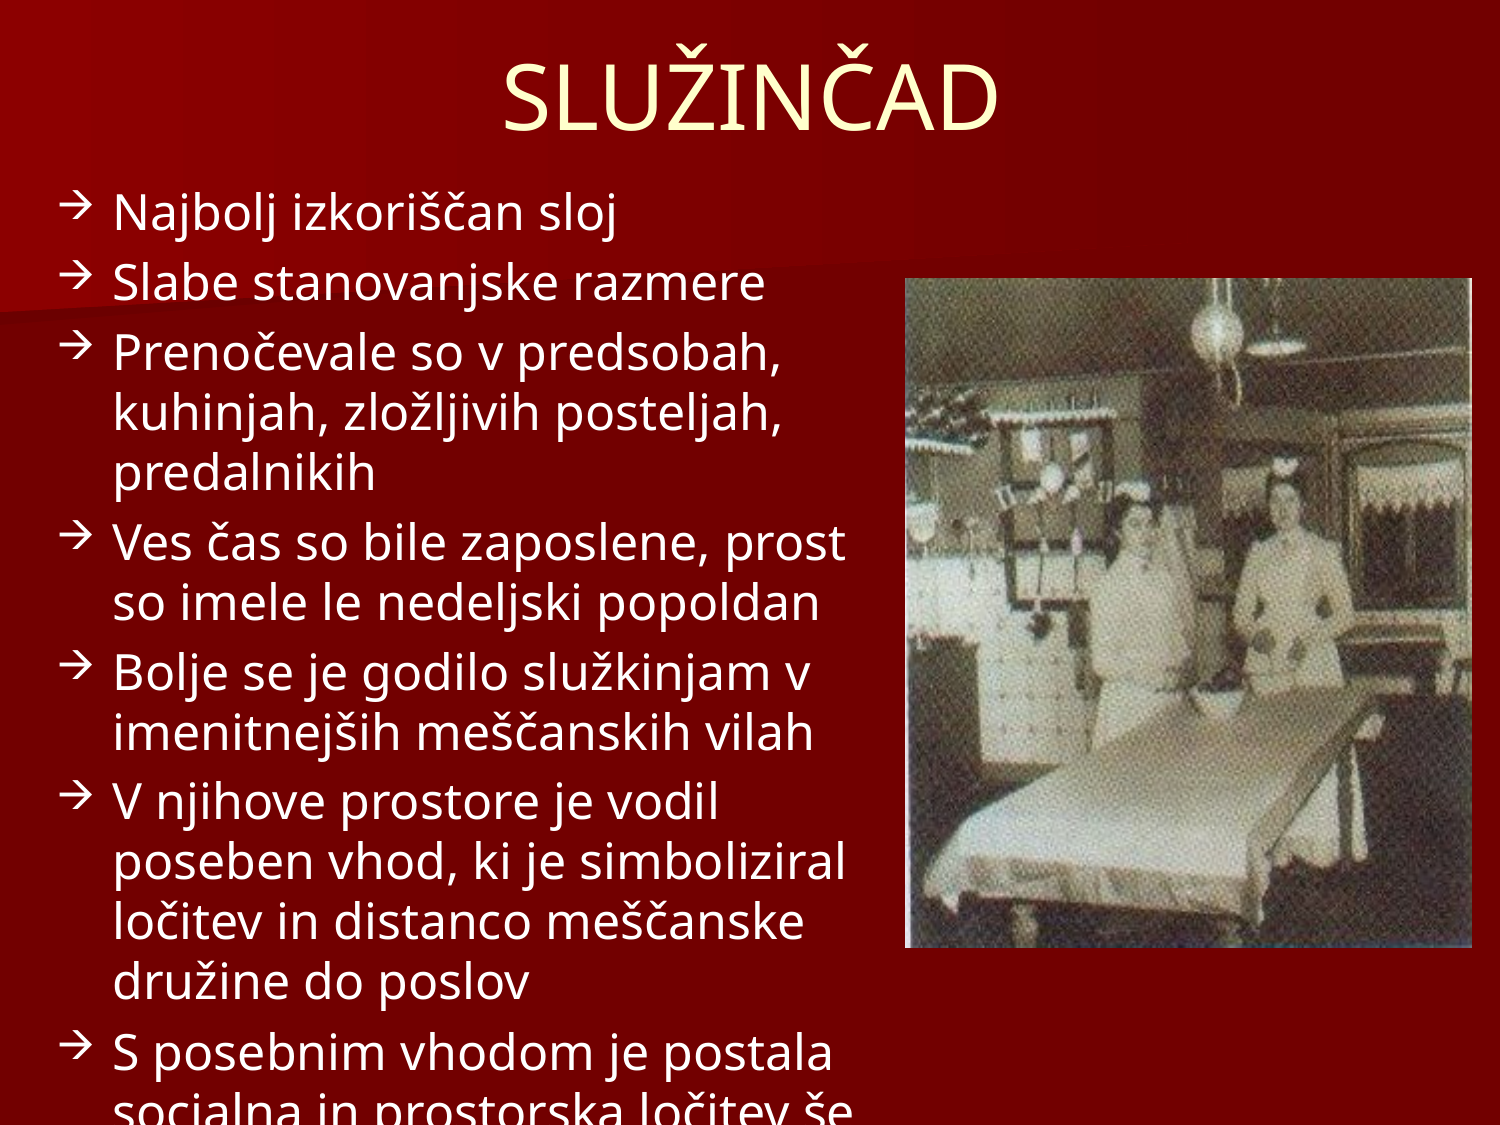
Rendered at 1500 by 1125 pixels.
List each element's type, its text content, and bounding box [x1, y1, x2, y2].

picture [905, 278, 1472, 948]
list Najbolj izkoriščan sloj Slabe stanovanjske razmere Prenočevale so v predsobah, kuhinjah, zložljivih posteljah, predalnikih Ves čas so bile zaposlene, prost so imele le nedeljski popoldan Bolje se je godilo služkinjam v imenitnejših meščanskih vilah V njihove prostore je vodil poseben vhod, ki je simboliziral ločitev in distanco meščanske družine do poslov S posebnim vhodom je postala socialna in prostorska ločitev še bolj očitna in opazna [41, 172, 906, 1094]
title SLUŽINČAD [76, 0, 1427, 188]
